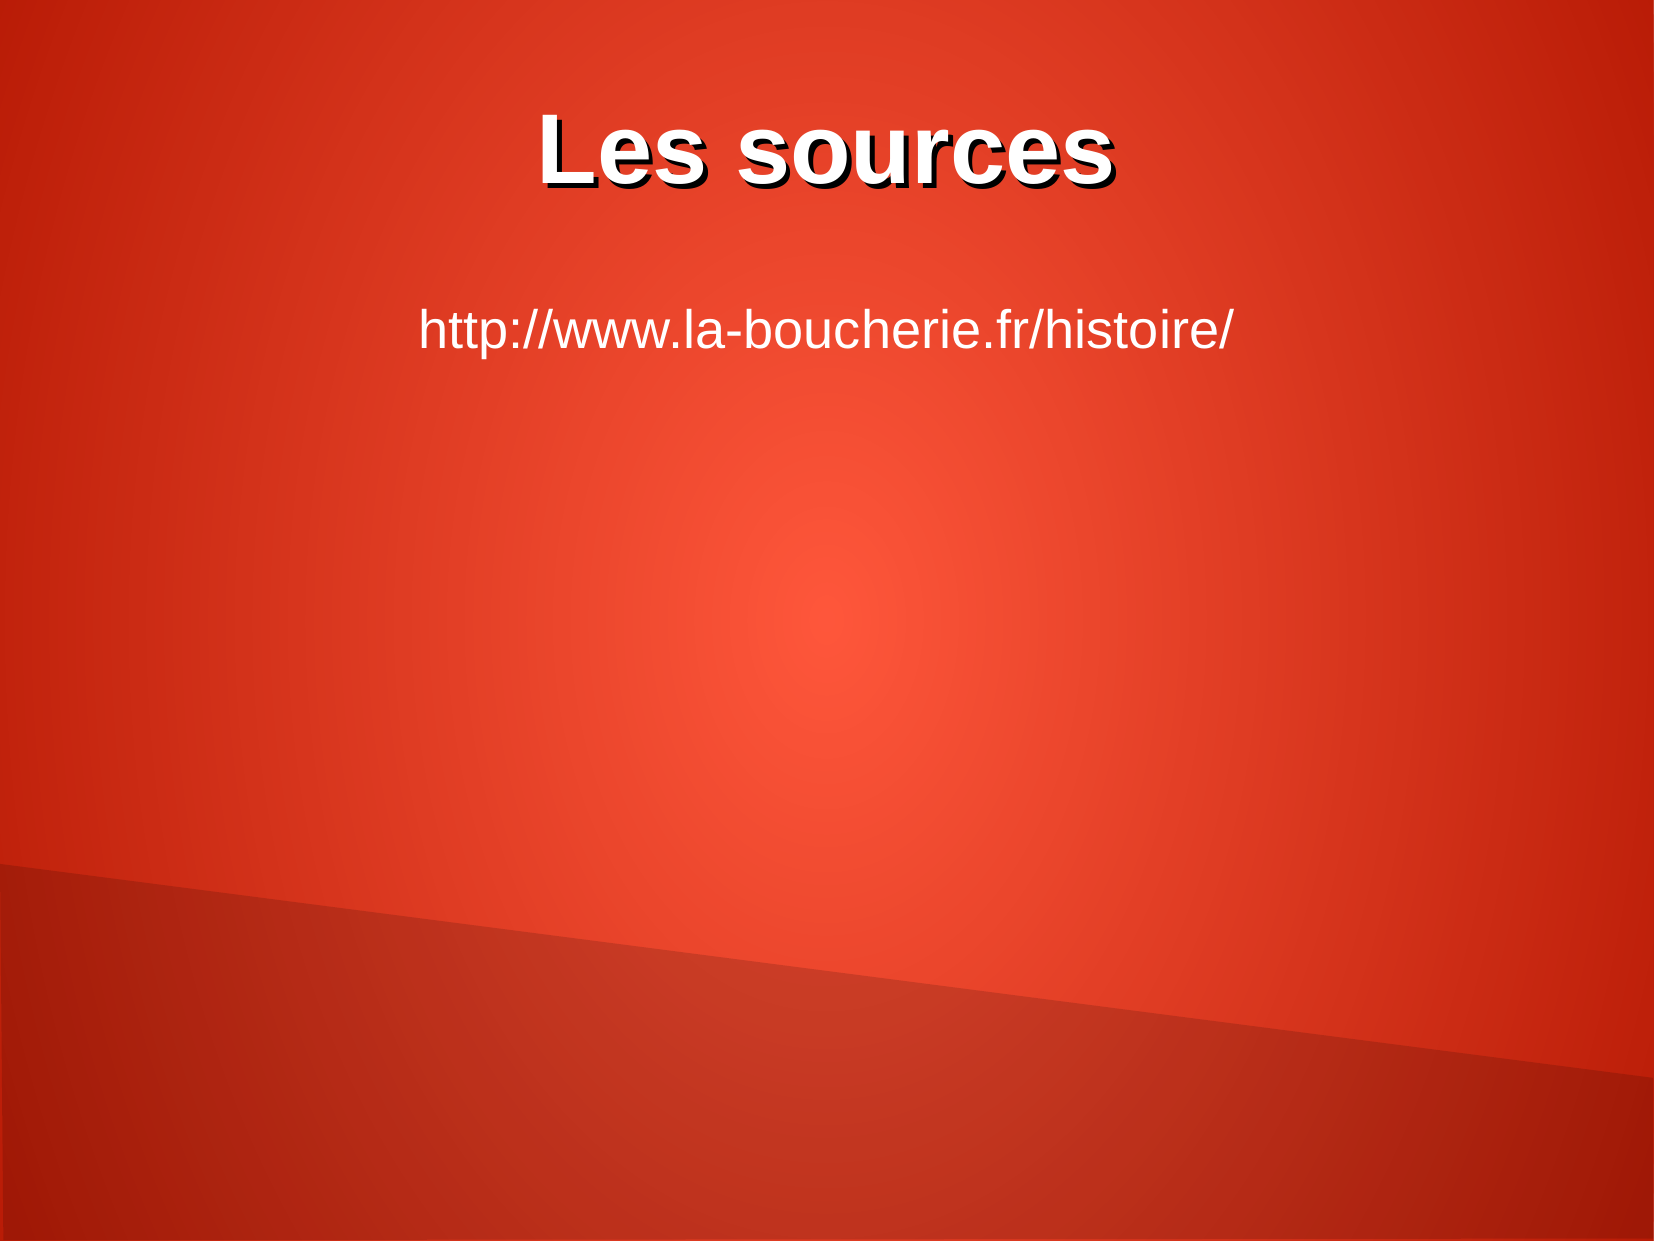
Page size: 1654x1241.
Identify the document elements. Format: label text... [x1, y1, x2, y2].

title Les sources [82, 47, 1571, 252]
list http://www.la-boucherie.fr/histoire/ [82, 299, 1571, 1019]
